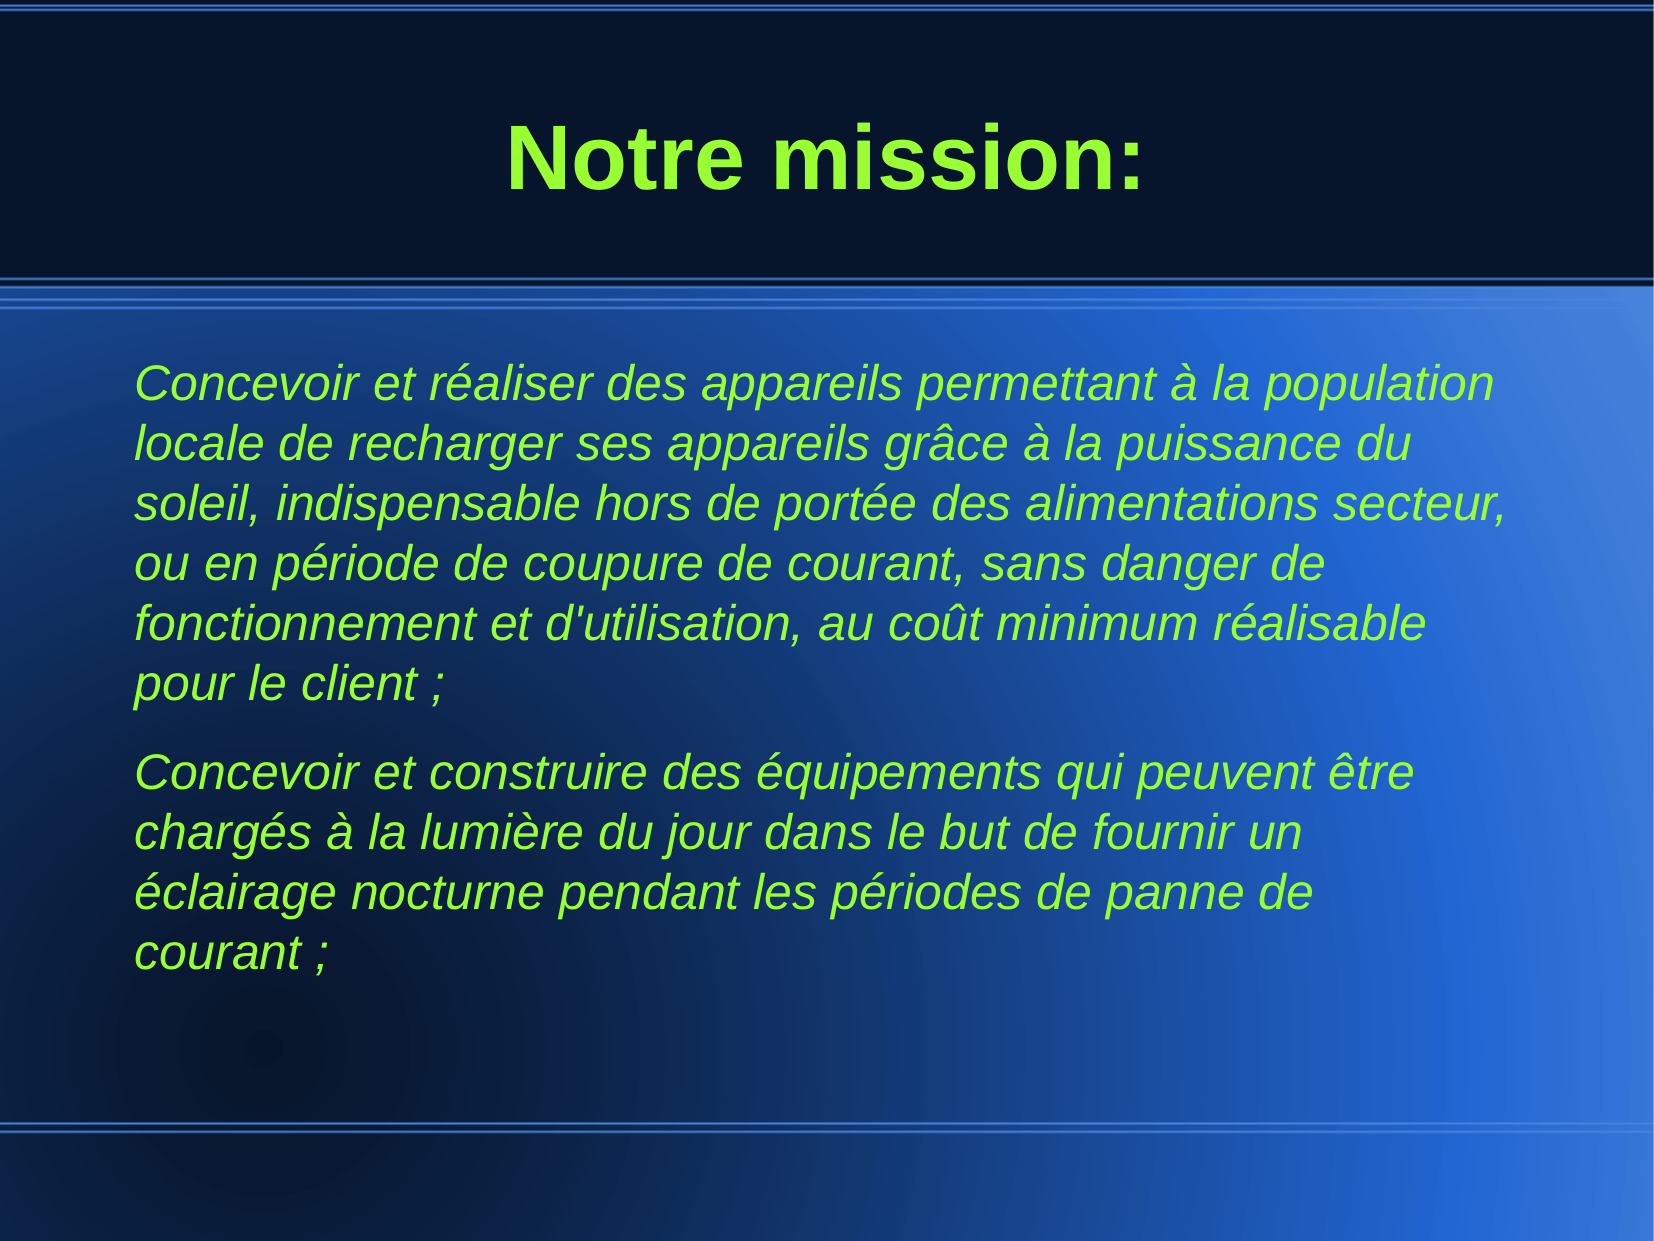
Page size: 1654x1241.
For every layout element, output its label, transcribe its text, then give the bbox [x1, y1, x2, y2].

picture [0, 0, 1654, 1241]
title Notre mission: [82, 49, 1571, 257]
list Concevoir et réaliser des appareils permettant à la population locale de recharger ses appareils grâce à la puissance du soleil, indispensable hors de portée des alimentations secteur, ou en période de coupure de courant, sans danger de fonctionnement et d'utilisation, au coût minimum réalisable pour le client ; Concevoir et construire des équipements qui peuvent être chargés à la lumière du jour dans le but de fournir un éclairage nocturne pendant les périodes de panne de courant ; [134, 350, 1516, 980]
